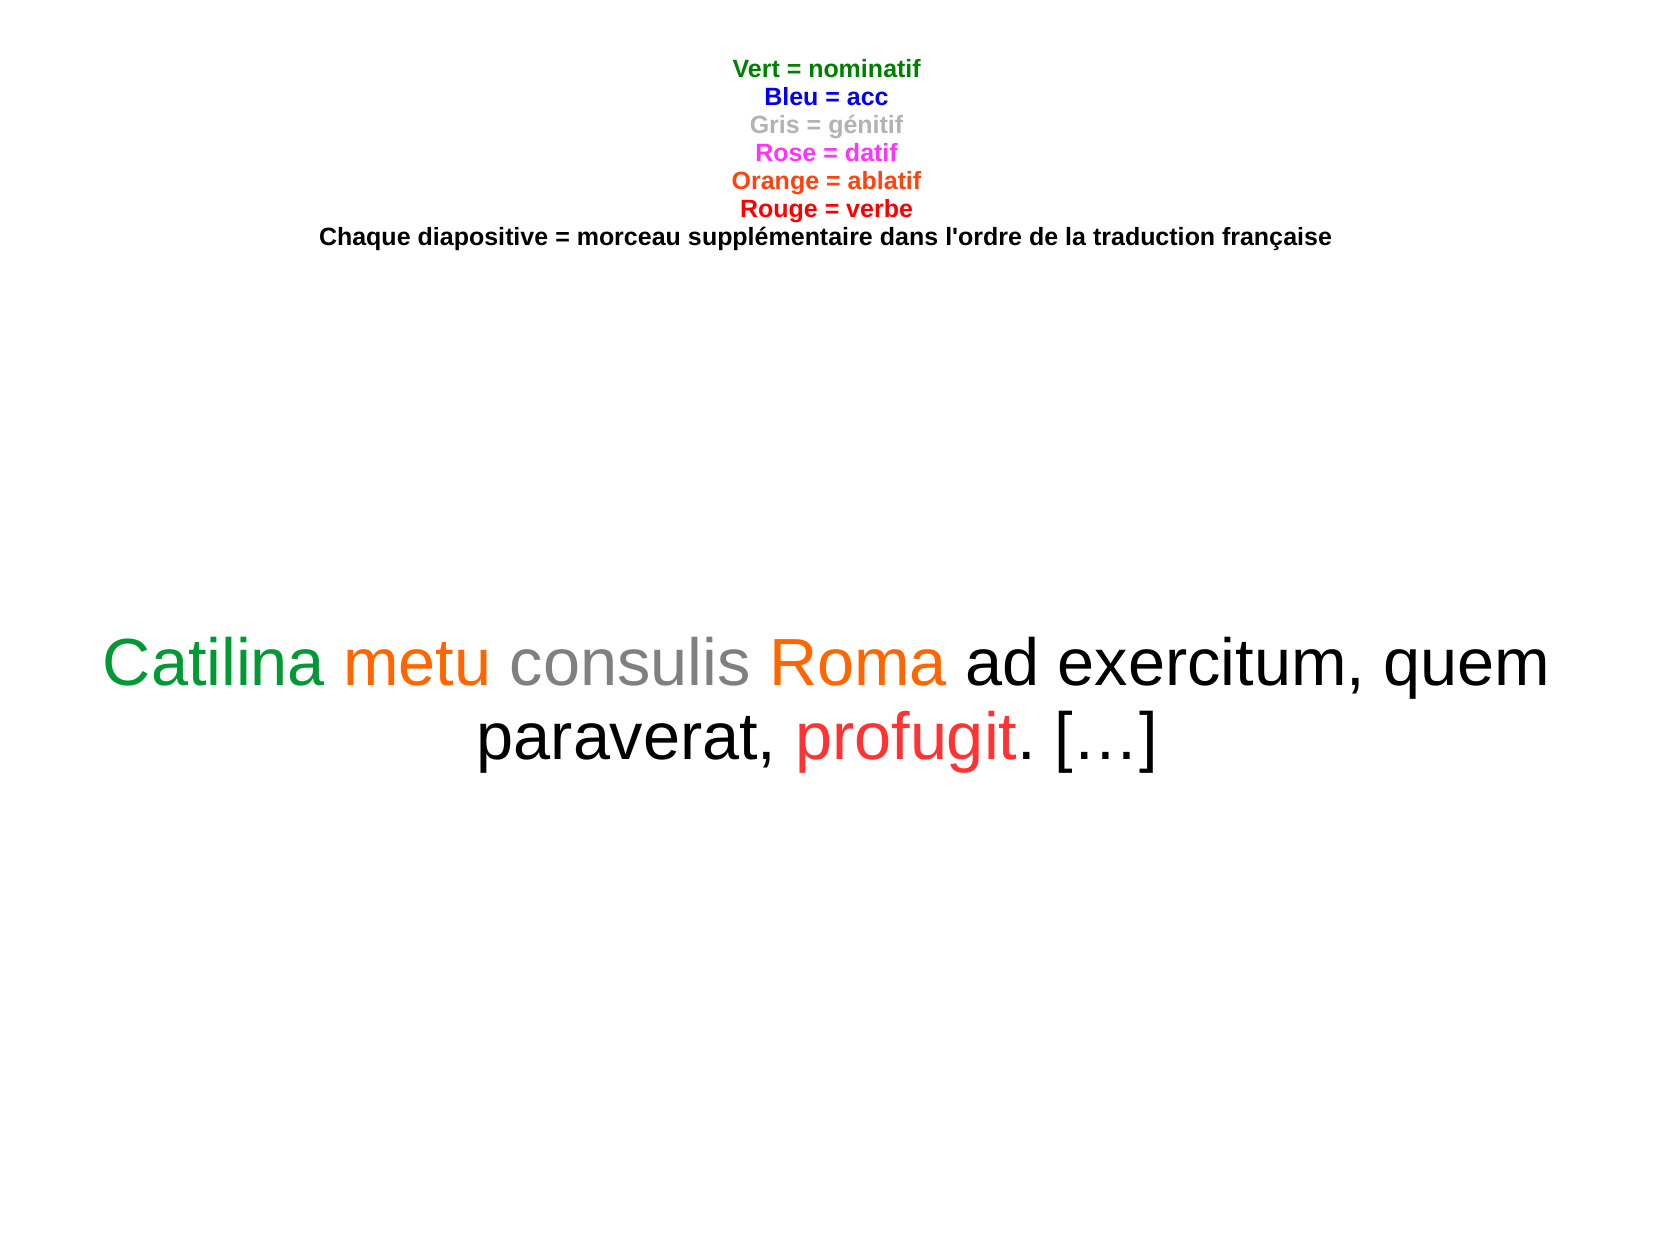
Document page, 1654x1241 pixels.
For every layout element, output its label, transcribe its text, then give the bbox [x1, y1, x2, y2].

subtitle Catilina metu consulis Roma ad exercitum, quem paraverat, profugit. […] [82, 290, 1571, 1109]
title Vert = nominatif Bleu = acc Gris = génitif Rose = datif Orange = ablatif Rouge = verbe Chaque diapositive = morceau supplémentaire dans l'ordre de la traduction française [82, 49, 1571, 257]
